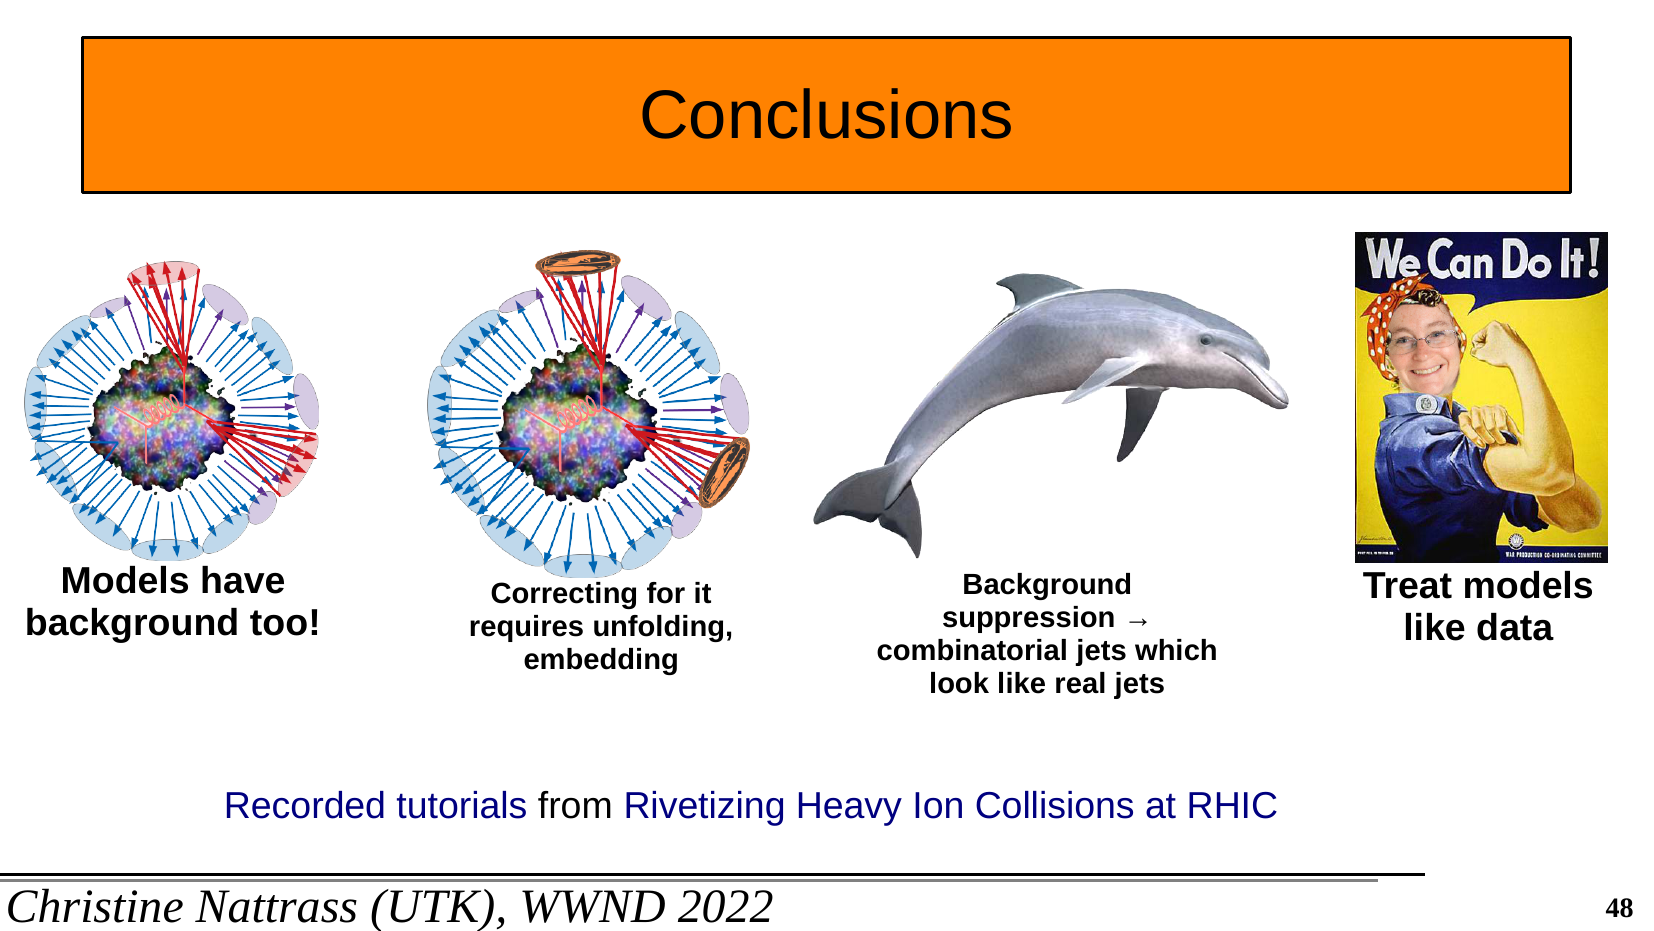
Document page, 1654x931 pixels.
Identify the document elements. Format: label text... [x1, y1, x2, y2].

picture [1355, 232, 1608, 563]
text_box Correcting for it requires unfolding, embedding [418, 569, 785, 683]
text_box Models have background too! [0, 551, 356, 670]
text_box Treat models like data [1322, 557, 1635, 698]
picture [809, 257, 1301, 586]
text_box Recorded tutorials from Rivetizing Heavy Ion Collisions at RHIC [209, 776, 1294, 834]
title Conclusions [82, 37, 1571, 193]
text_box Background suppression → combinatorial jets which look like real jets [861, 586, 1234, 708]
picture [24, 260, 319, 551]
picture [427, 247, 759, 578]
